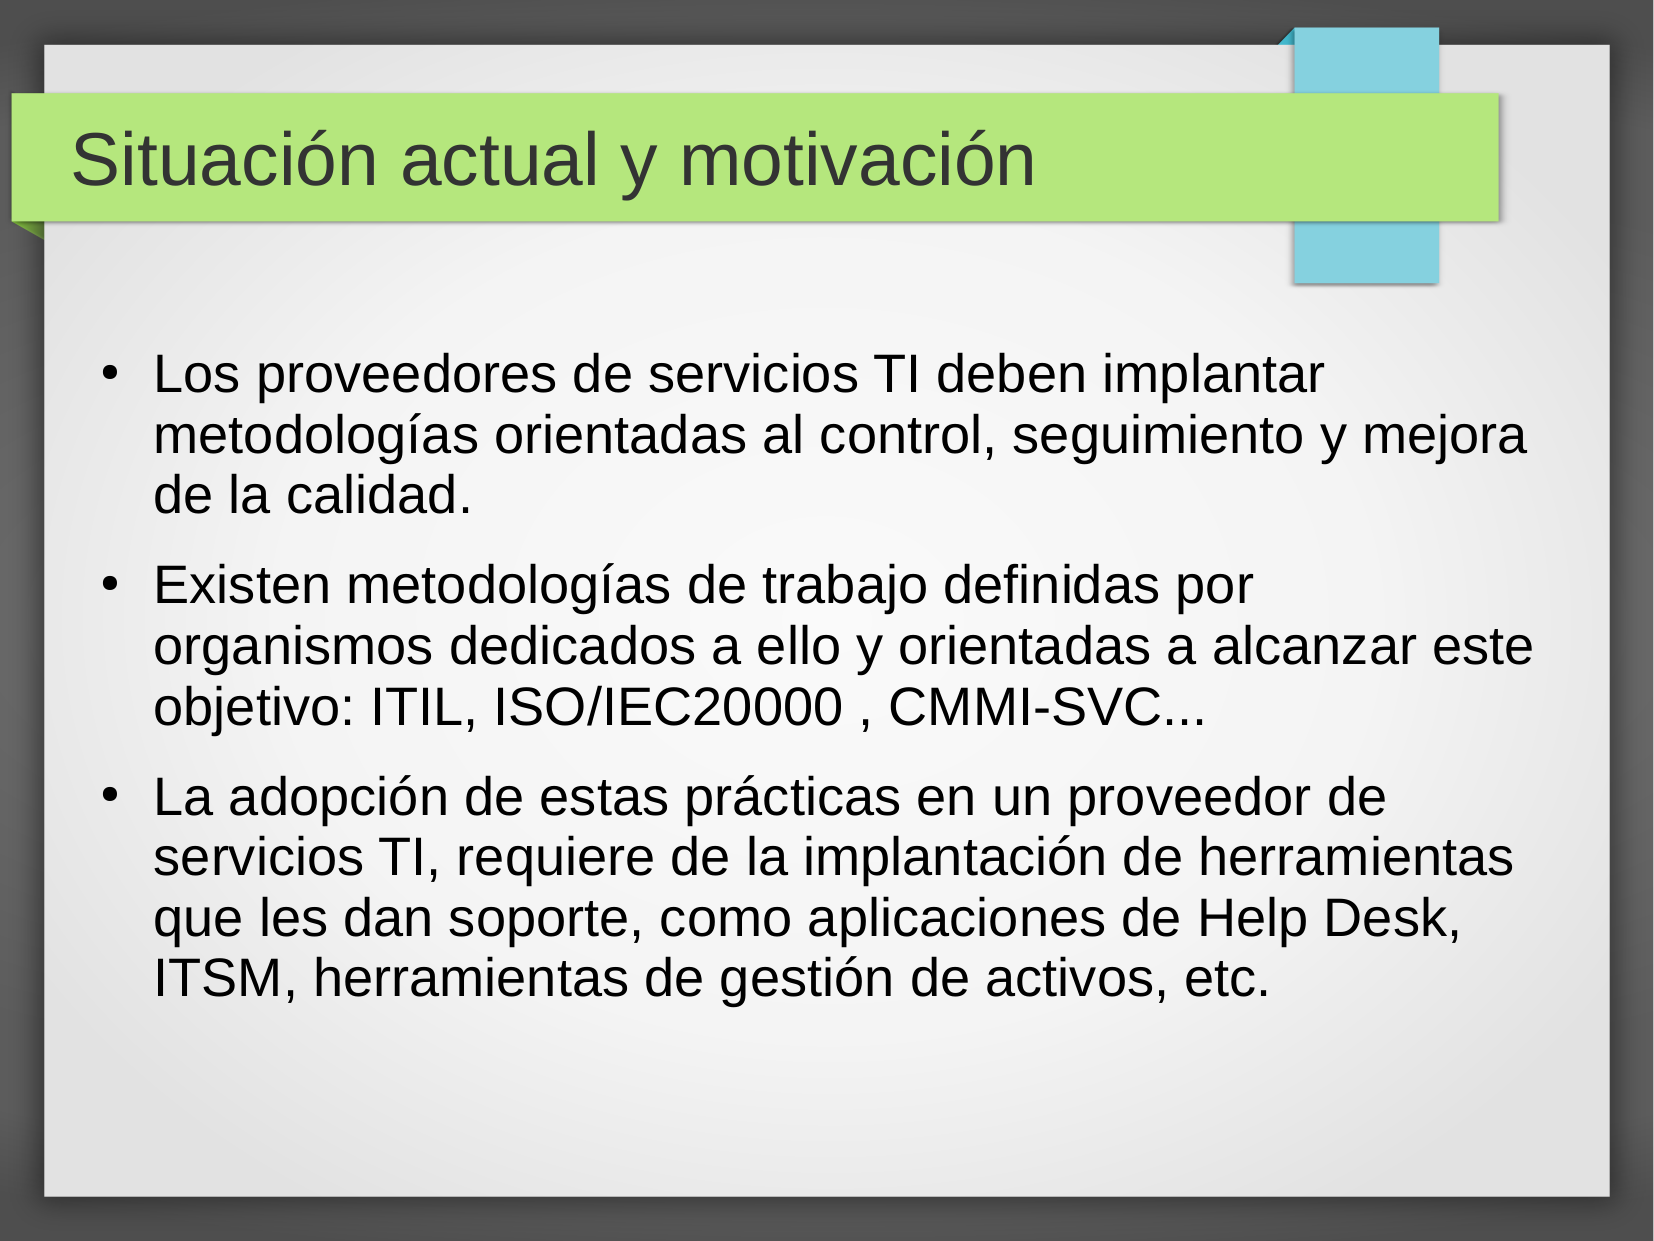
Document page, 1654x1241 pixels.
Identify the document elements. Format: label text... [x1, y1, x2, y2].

list Los proveedores de servicios TI deben implantar metodologías orientadas al control, seguimiento y mejora de la calidad. Existen metodologías de trabajo definidas por organismos dedicados a ello y orientadas a alcanzar este objetivo: ITIL, ISO/IEC20000 , CMMI-SVC... La adopción de estas prácticas en un proveedor de servicios TI, requiere de la implantación de herramientas que les dan soporte, como aplicaciones de Help Desk, ITSM, herramientas de gestión de activos, etc. [82, 343, 1538, 1063]
title Situación actual y motivación [70, 106, 1229, 213]
picture [0, 0, 1654, 1241]
